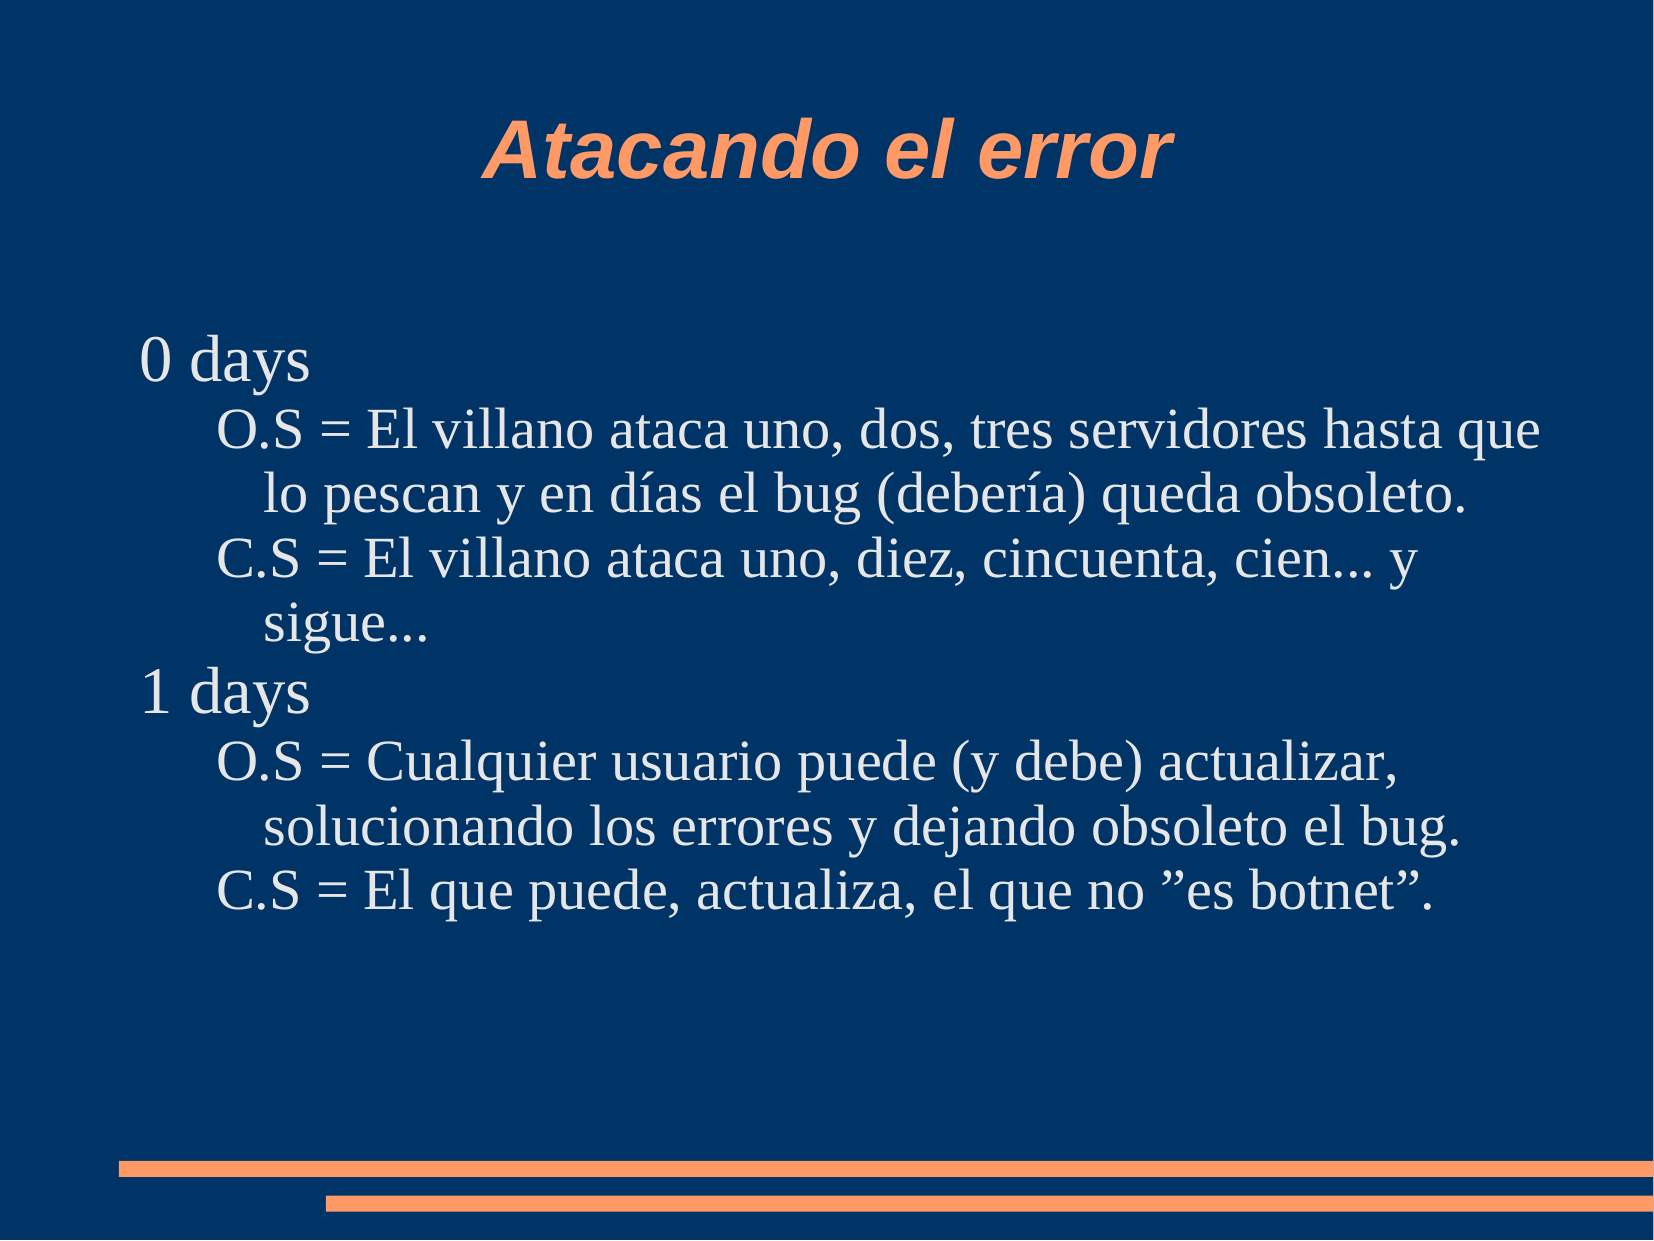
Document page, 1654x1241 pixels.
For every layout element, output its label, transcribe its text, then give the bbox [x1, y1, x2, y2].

list 0 days O.S = El villano ataca uno, dos, tres servidores hasta que lo pescan y en días el bug (debería) queda obsoleto. C.S = El villano ataca uno, diez, cincuenta, cien... y sigue... 1 days O.S = Cualquier usuario puede (y debe) actualizar, solucionando los errores y dejando obsoleto el bug. C.S = El que puede, actualiza, el que no ”es botnet”. [121, 322, 1561, 1118]
title Atacando el error [121, 53, 1534, 247]
